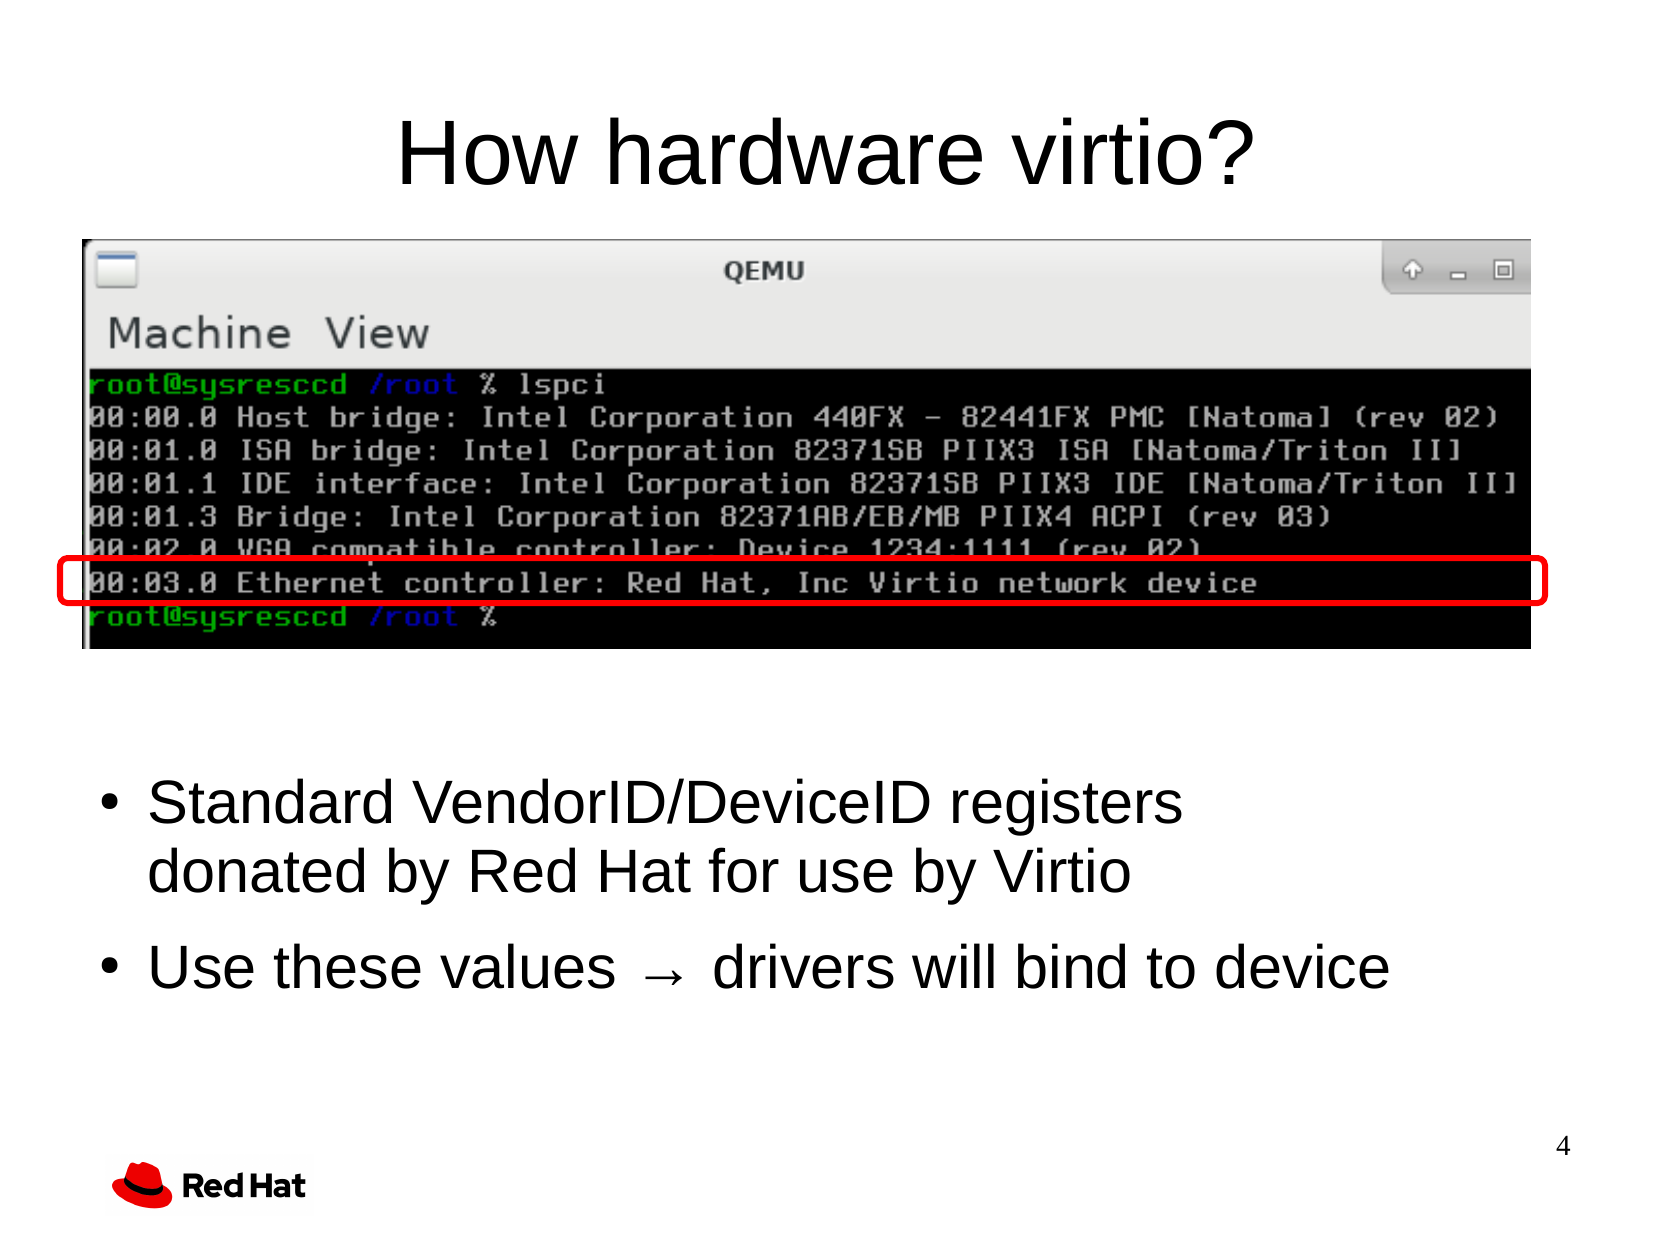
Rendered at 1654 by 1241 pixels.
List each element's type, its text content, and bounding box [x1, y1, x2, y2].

title How hardware virtio? [82, 49, 1571, 257]
picture [82, 604, 1531, 649]
picture [82, 239, 1531, 558]
list Standard VendorID/DeviceID registers donated by Red Hat for use by Virtio Use these values → drivers will bind to device [82, 290, 1571, 1010]
text_box [60, 558, 1546, 604]
picture [105, 1154, 314, 1216]
